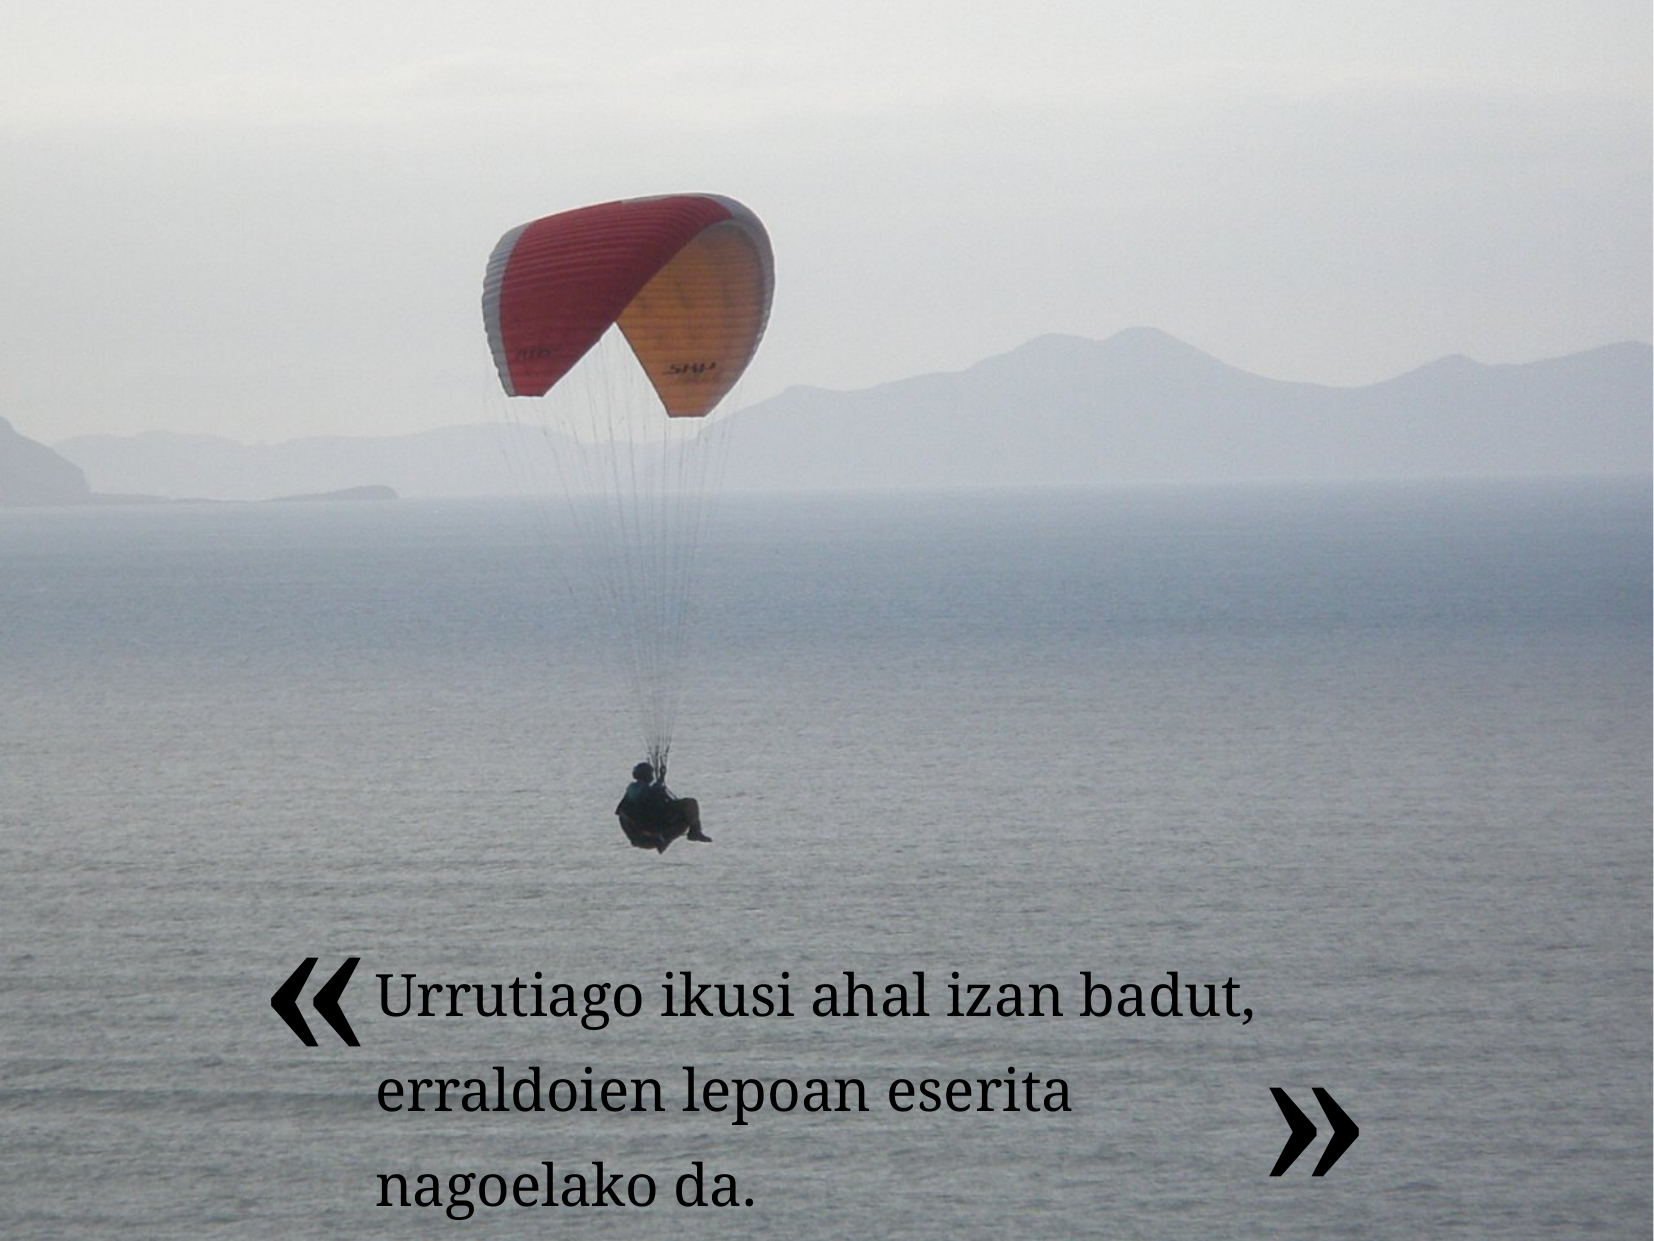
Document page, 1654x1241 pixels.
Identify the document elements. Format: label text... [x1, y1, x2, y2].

text_box » [1240, 938, 1536, 1188]
text_box Urrutiago ikusi ahal izan badut, erraldoien lepoan eserita nagoelako da. Isaac Newton [360, 930, 1318, 1208]
picture [0, 0, 1654, 1241]
text_box « [242, 809, 538, 1058]
